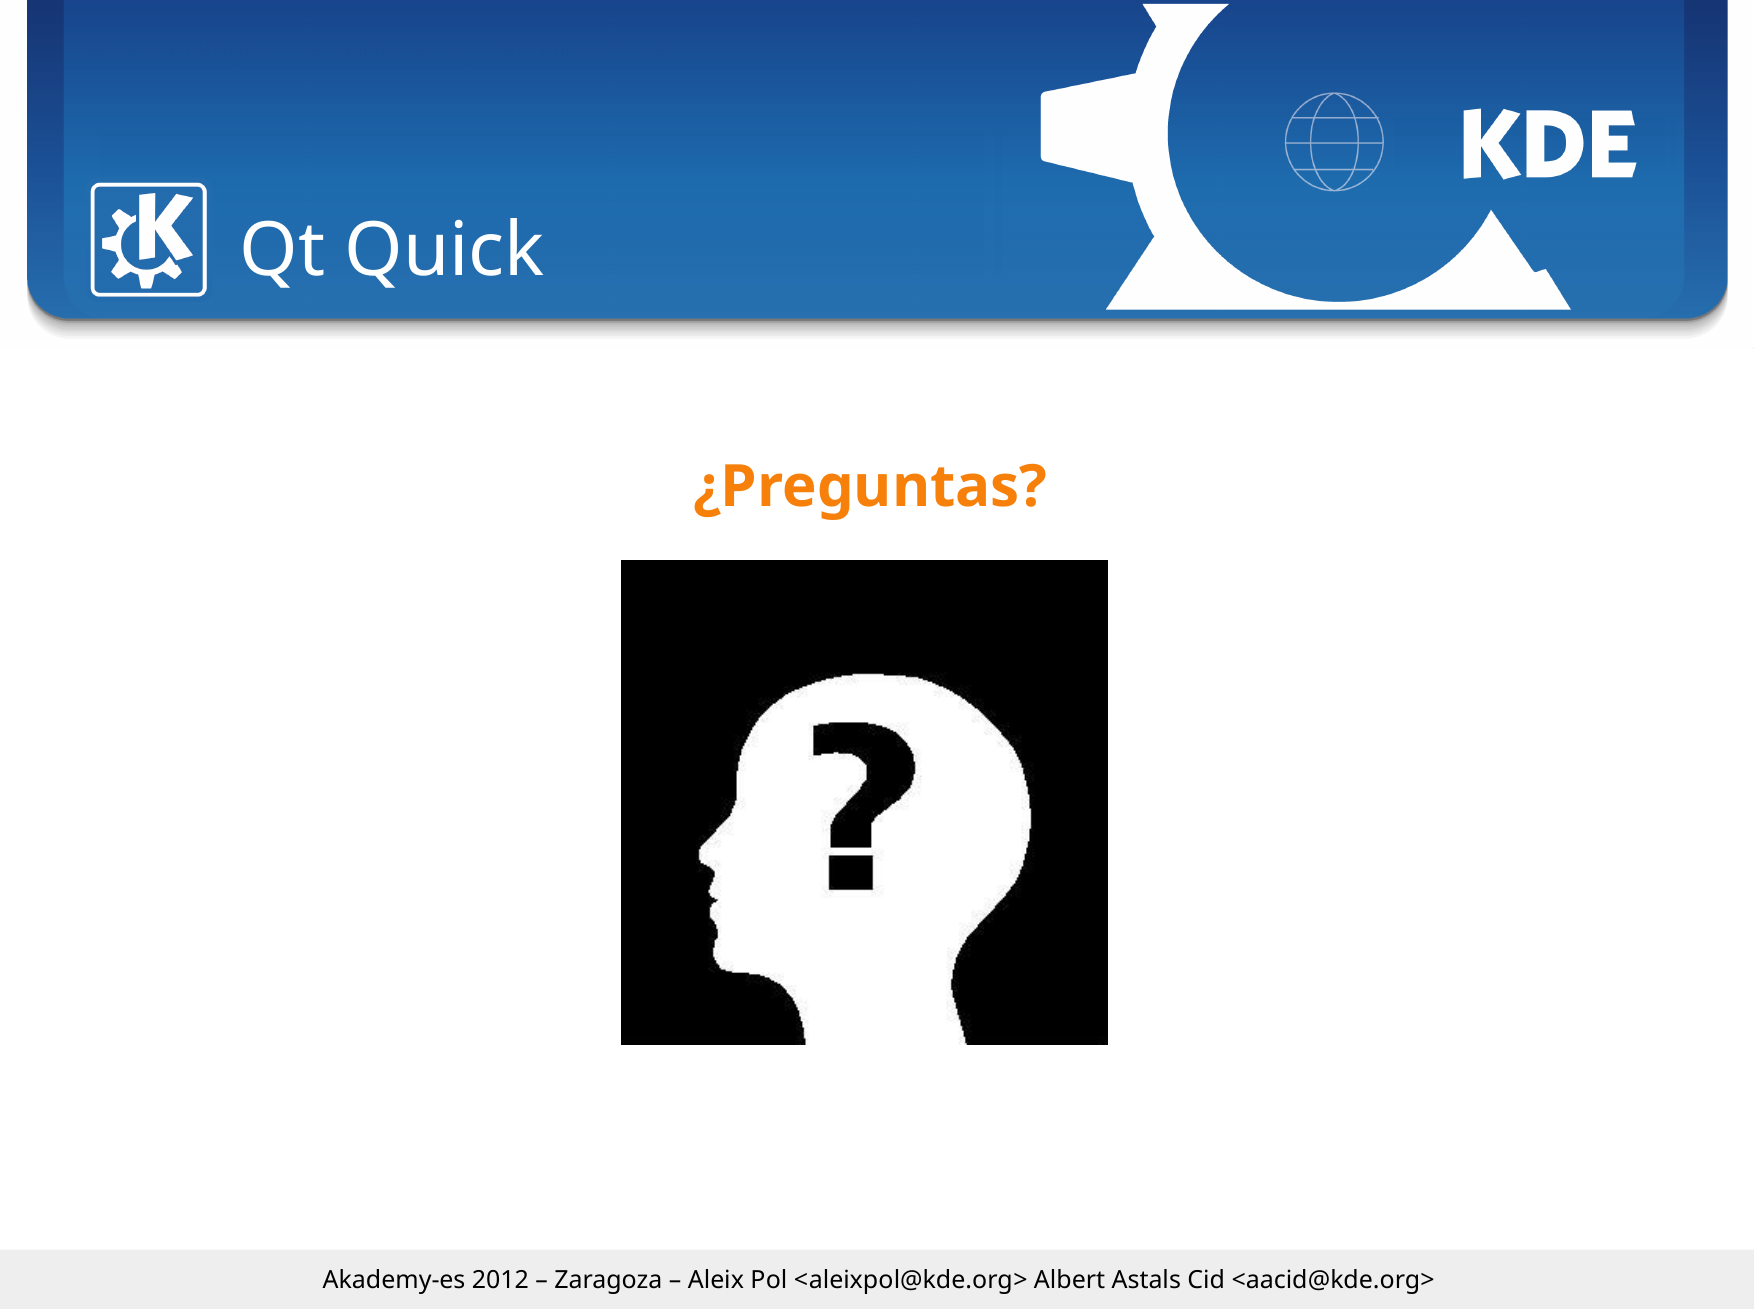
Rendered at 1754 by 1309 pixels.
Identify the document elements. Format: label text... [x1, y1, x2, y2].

picture [0, 0, 1754, 349]
picture [621, 560, 1108, 1046]
text_box ¿Preguntas? [58, 402, 1683, 515]
